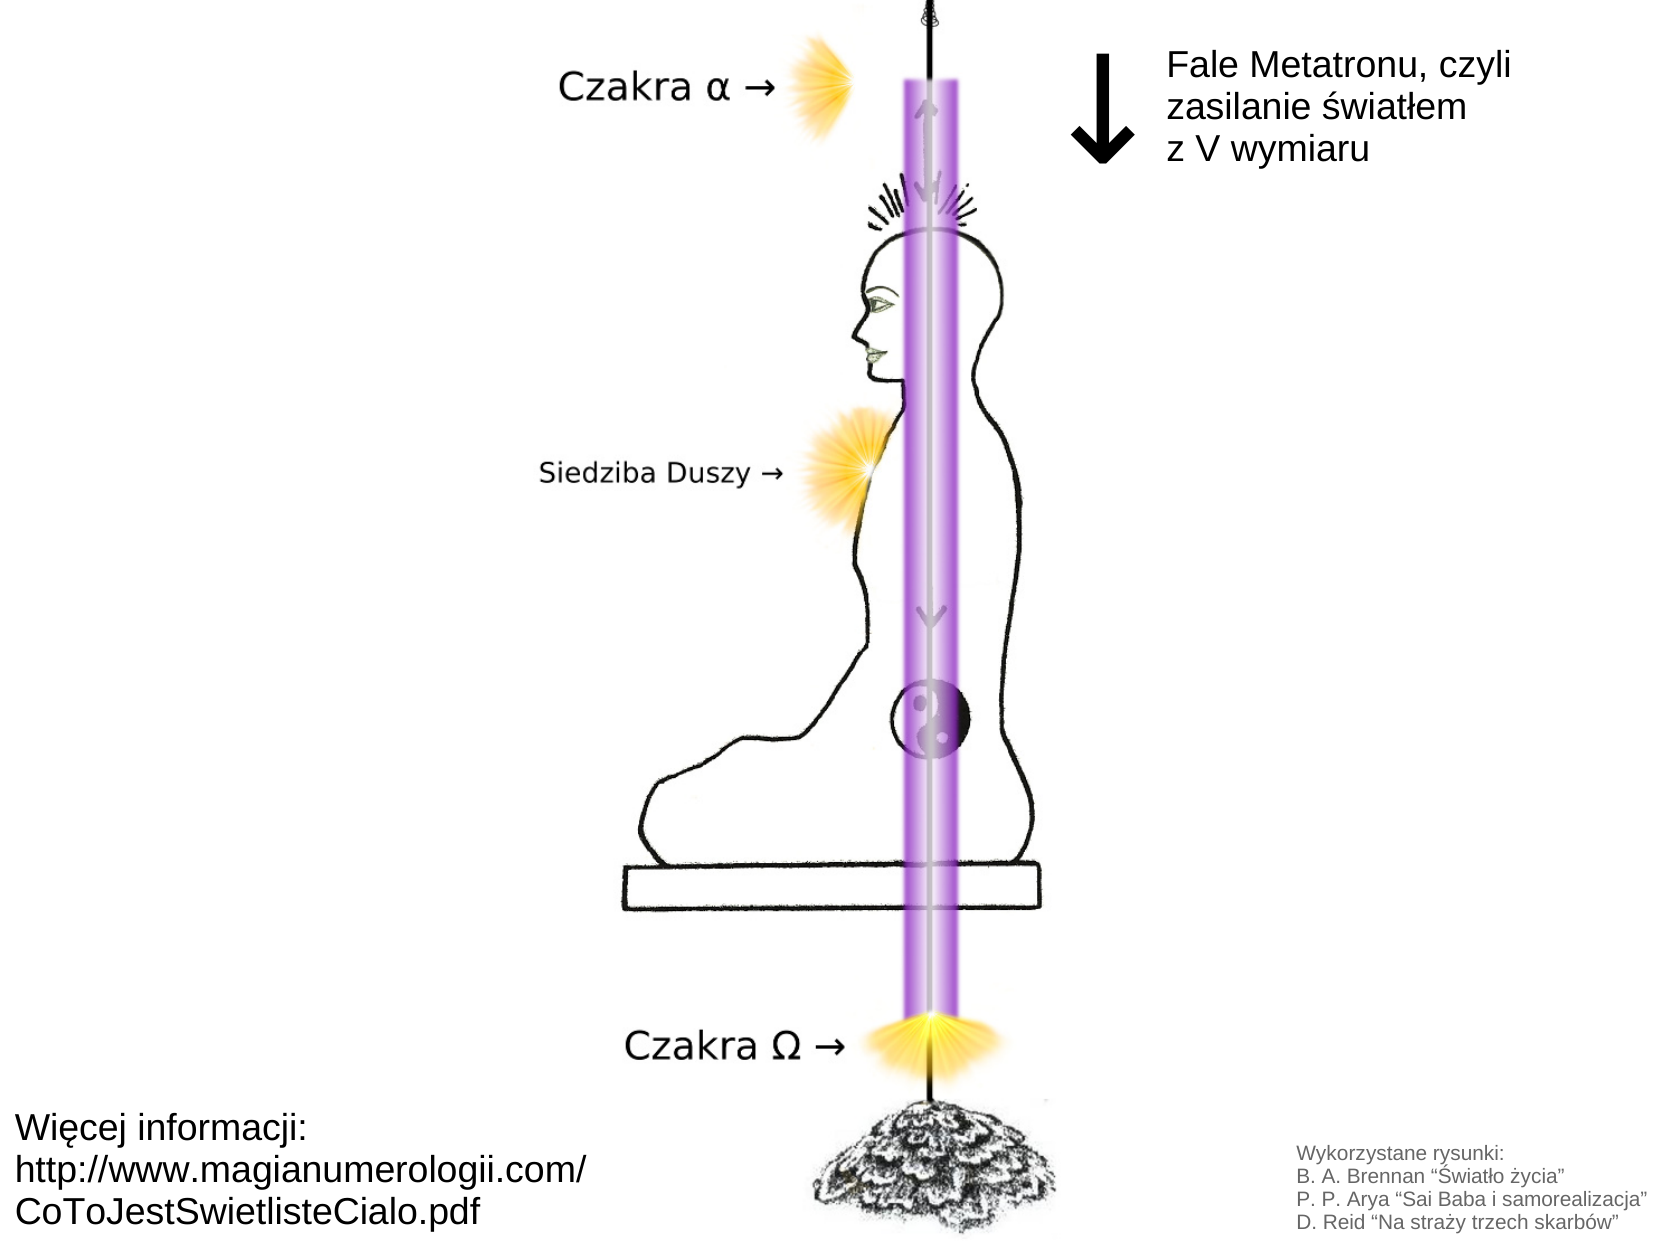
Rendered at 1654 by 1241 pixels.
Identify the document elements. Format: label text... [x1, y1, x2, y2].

text_box Wykorzystane rysunki: B. A. Brennan “Światło życia” P. P. Arya “Sai Baba i samorealizacja” D. Reid “Na straży trzech skarbów” [1290, 1135, 1654, 1241]
picture [533, 0, 1120, 1241]
text_box Więcej informacji: http://www.magianumerologii.com/ CoToJestSwietlisteCialo.pdf [0, 1099, 602, 1241]
text_box Fale Metatronu, czyli zasilanie światłem z V wymiaru [1182, 36, 1536, 178]
text_box ↓ [1025, 17, 1182, 266]
